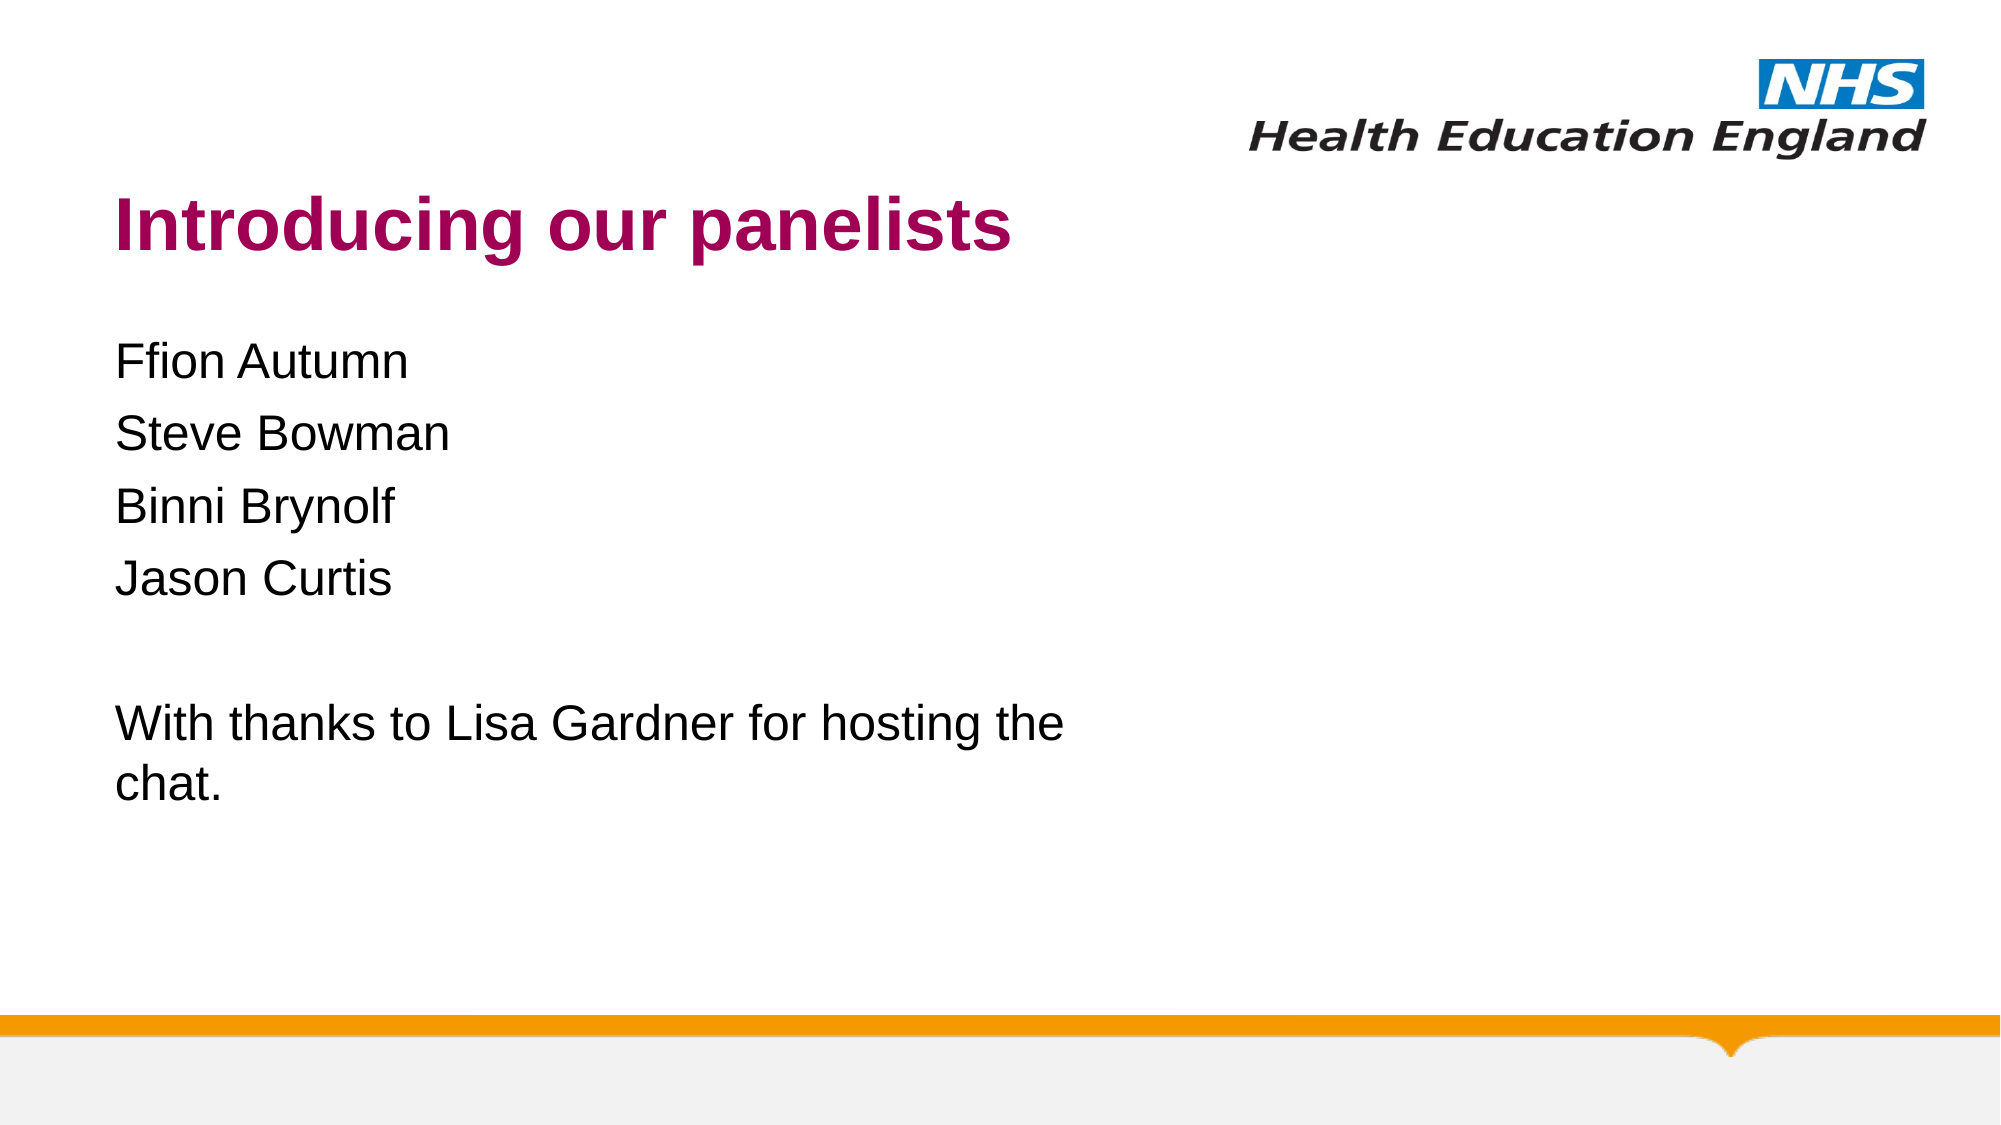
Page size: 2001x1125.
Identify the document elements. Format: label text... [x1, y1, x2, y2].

list Ffion Autumn Steve Bowman Binni Brynolf Jason Curtis With thanks to Lisa Gardner for hosting the chat. [99, 320, 1888, 932]
title Introducing our panelists [99, 168, 1801, 280]
